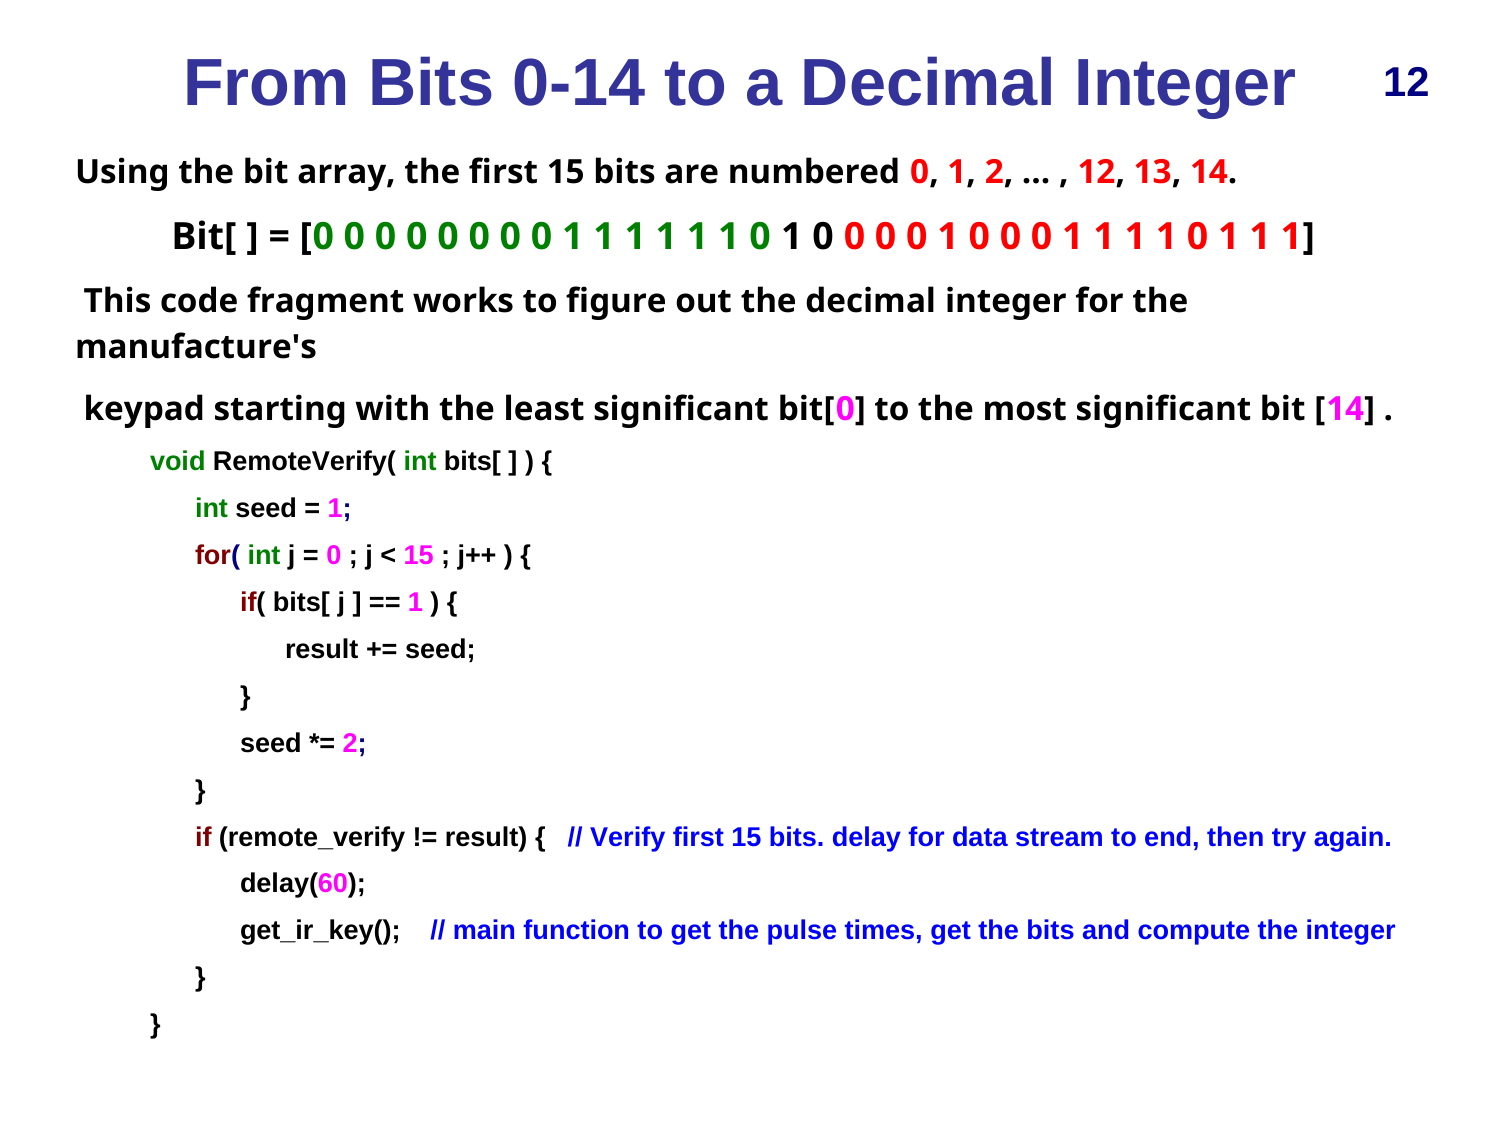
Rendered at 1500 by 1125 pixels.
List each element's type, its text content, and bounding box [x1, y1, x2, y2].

subtitle Using the bit array, the first 15 bits are numbered 0, 1, 2, … , 12, 13, 14. Bit[ ] = [0 0 0 0 0 0 0 0 1 1 1 1 1 1 0 1 0 0 0 0 1 0 0 0 1 1 1 1 0 1 1 1] This code fragment works to figure out the decimal integer for the manufacture's keypad starting with the least significant bit[0] to the most significant bit [14] . void RemoteVerify( int bits[ ] ) { int seed = 1; for( int j = 0 ; j < 15 ; j++ ) { if( bits[ j ] == 1 ) { result += seed; } seed *= 2; } if (remote_verify != result) { // Verify first 15 bits. delay for data stream to end, then try again. delay(60); get_ir_key(); // main function to get the pulse times, get the bits and compute the integer } } [75, 174, 1426, 1013]
title From Bits 0-14 to a Decimal Integer [75, 45, 1426, 120]
text_box 12 [1350, 47, 1463, 113]
